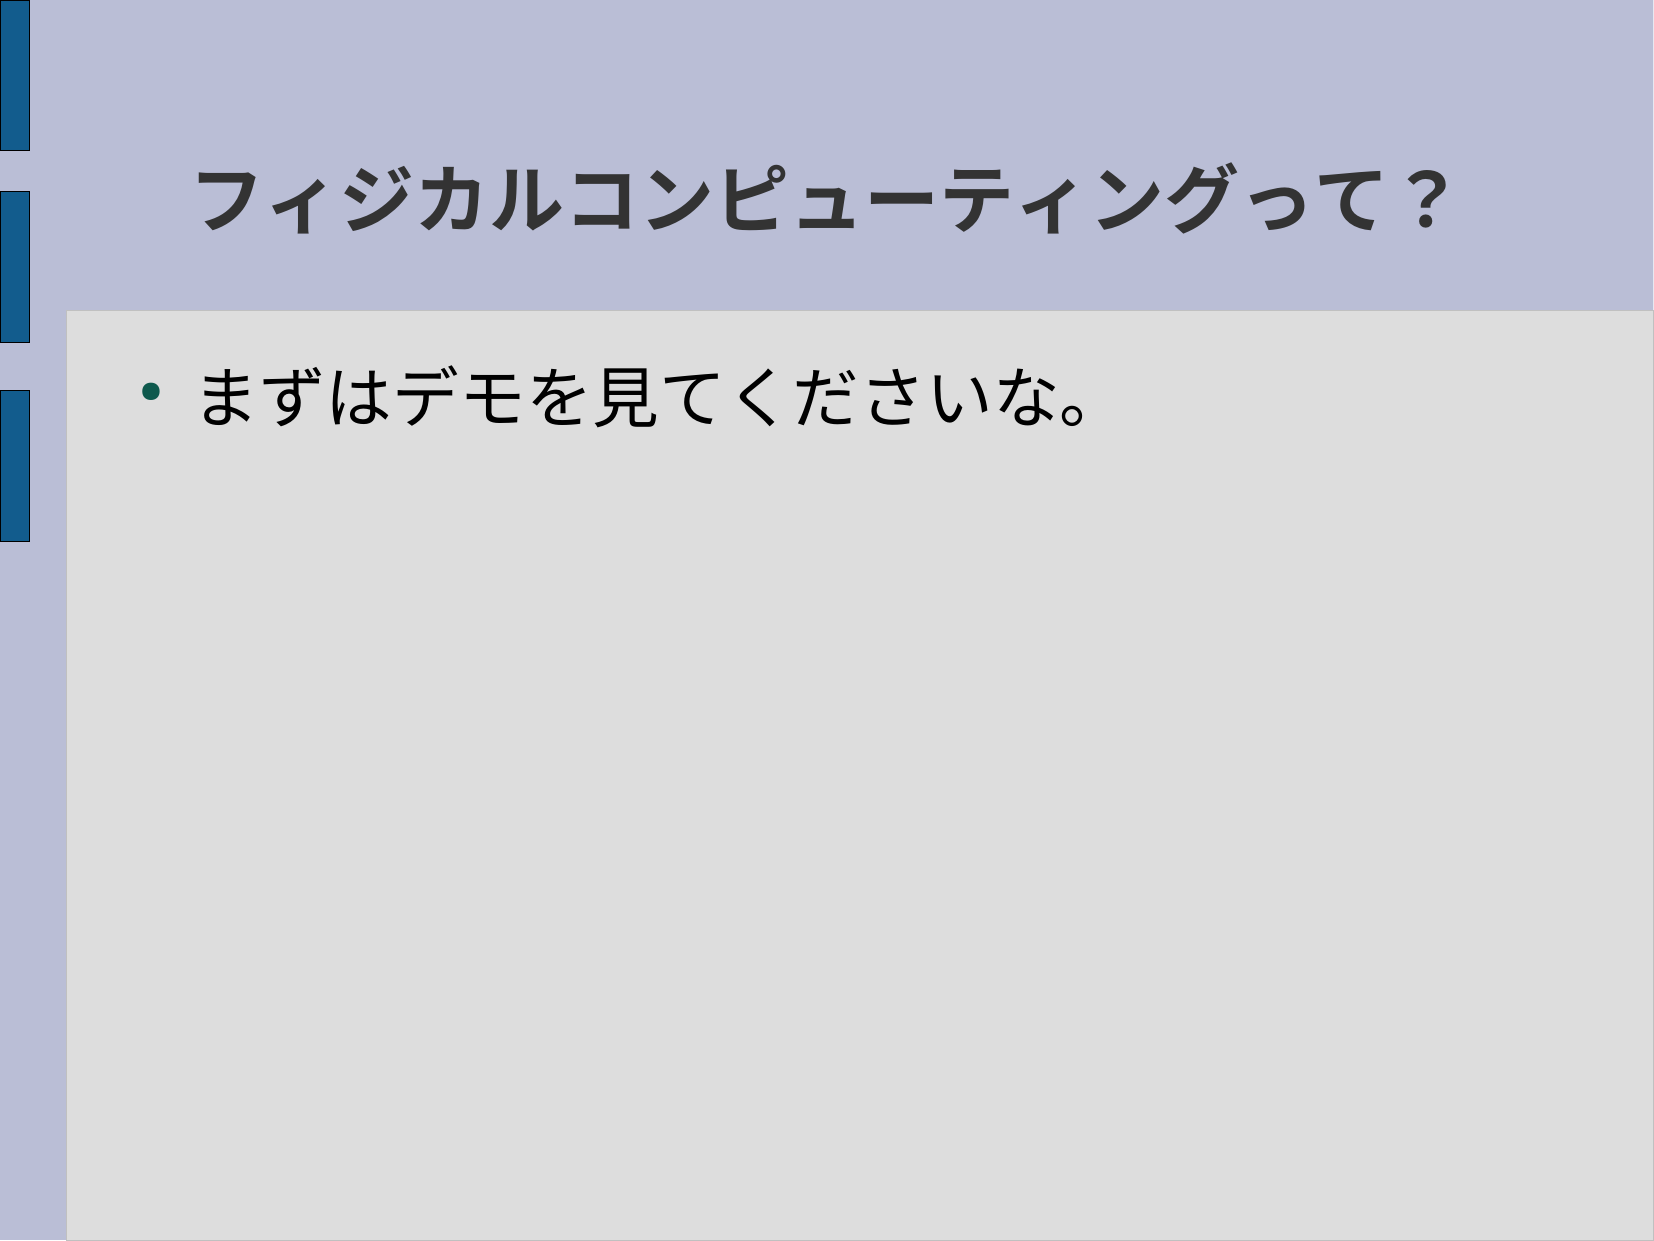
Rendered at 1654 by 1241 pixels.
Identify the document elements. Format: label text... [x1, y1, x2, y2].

title フィジカルコンピューティングって？ [121, 98, 1534, 291]
list まずはデモを見てくださいな。 [121, 344, 1534, 1112]
